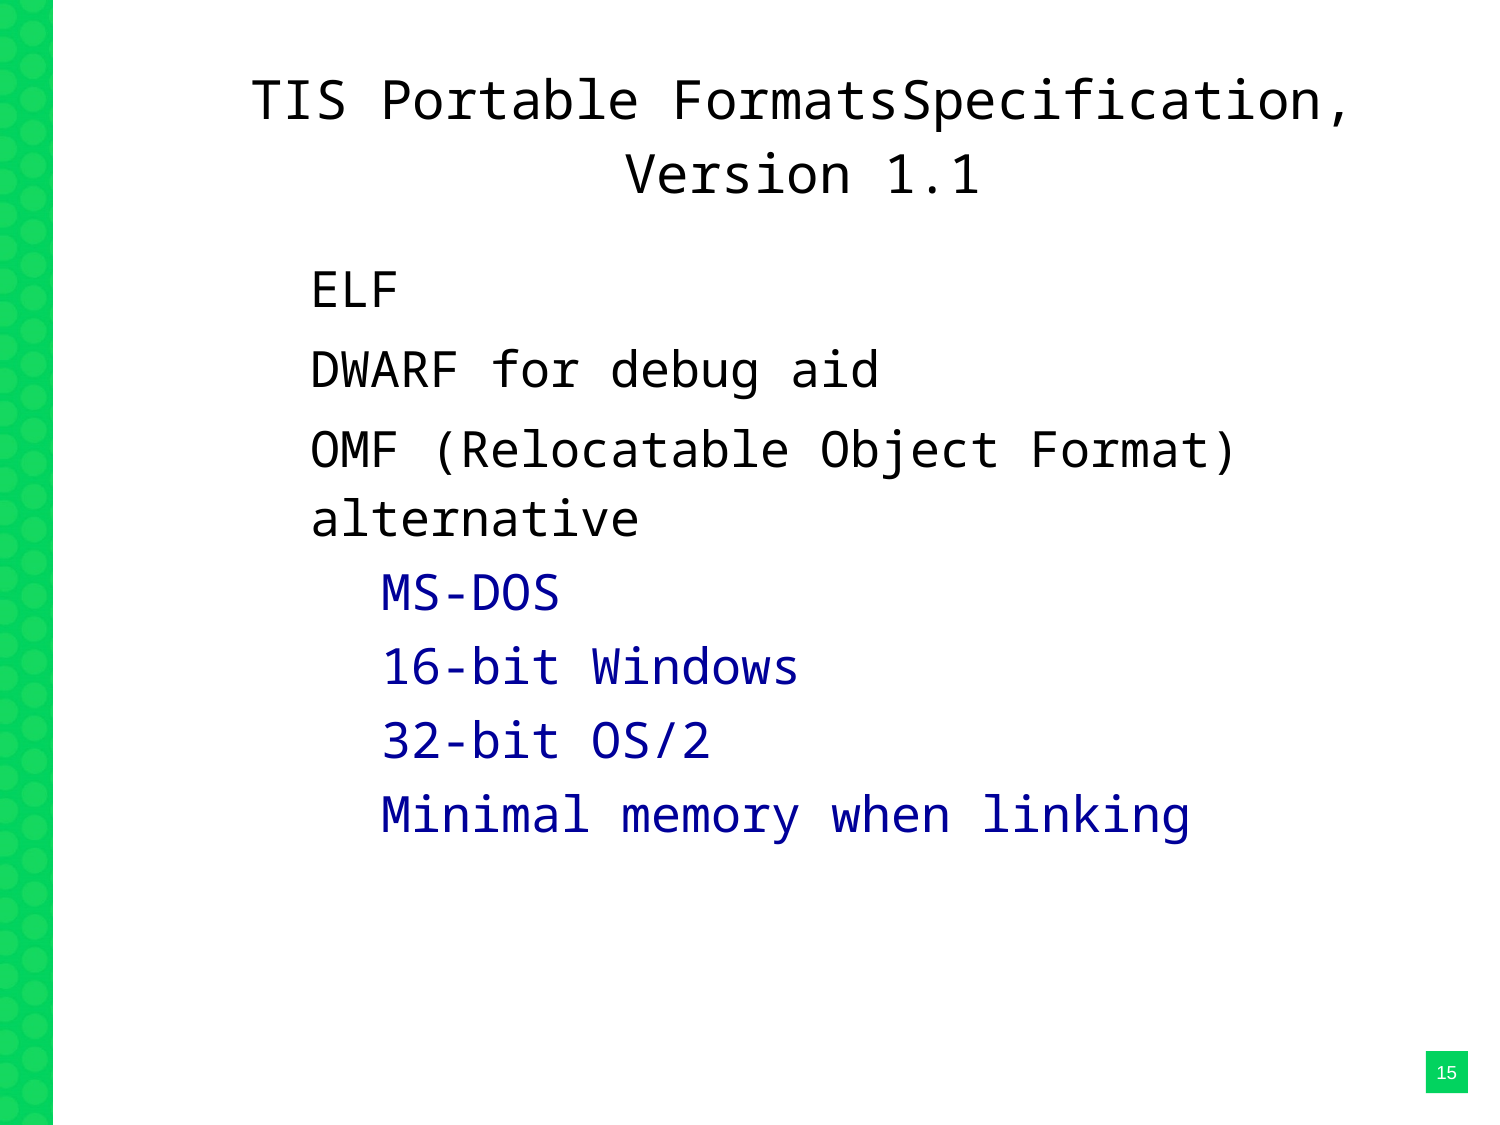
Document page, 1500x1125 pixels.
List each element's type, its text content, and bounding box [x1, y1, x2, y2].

list ELF DWARF for debug aid OMF (Relocatable Object Format) alternative MS-DOS 16-bit Windows 32-bit OS/2 Minimal memory when linking [27, 254, 1426, 924]
text_box <number> [1425, 1051, 1468, 1094]
title TIS Portable FormatsSpecification, Version 1.1 [75, 42, 1426, 229]
picture [0, 0, 53, 1125]
